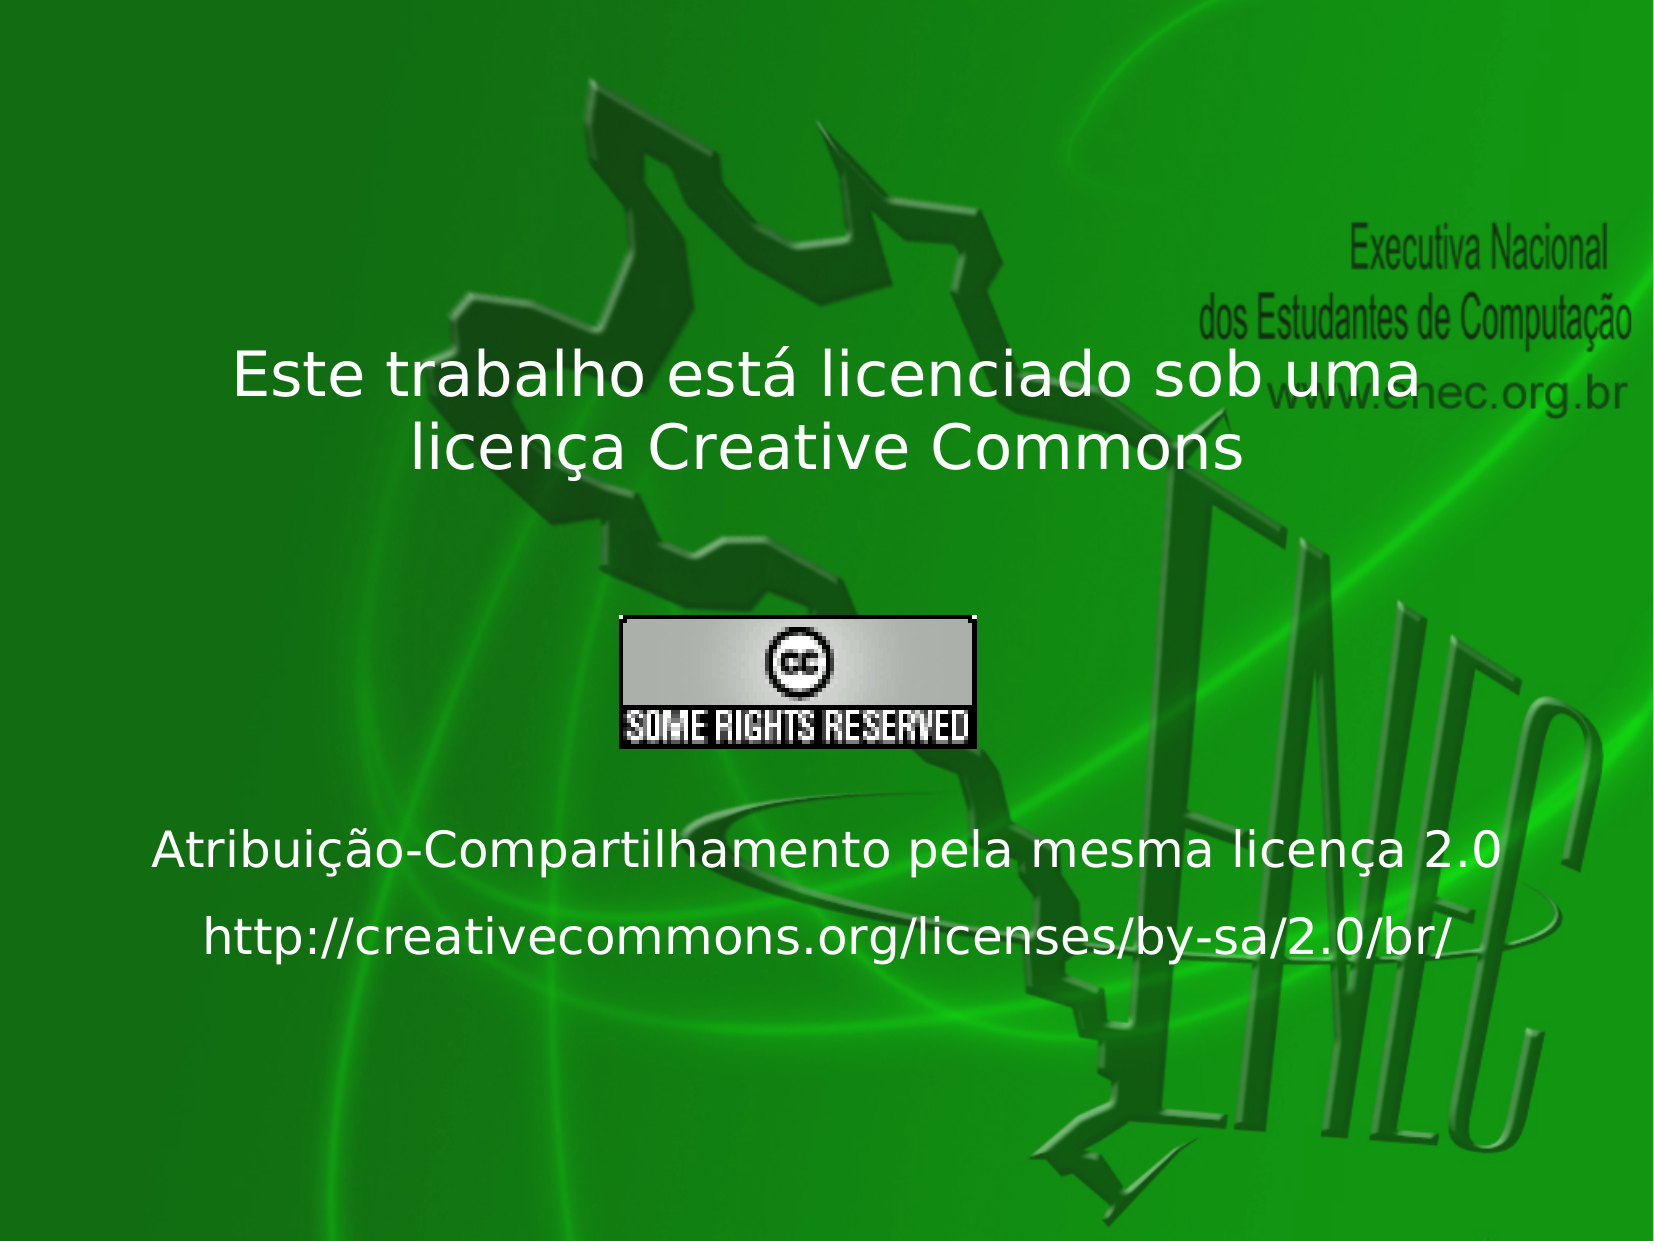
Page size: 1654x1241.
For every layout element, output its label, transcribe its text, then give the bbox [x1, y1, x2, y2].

list Este trabalho está licenciado sob uma licença Creative Commons Atribuição-Compartilhamento pela mesma licença 2.0 http://creativecommons.org/licenses/by-sa/2.0/br/ [121, 338, 1534, 1121]
picture [0, 0, 1654, 1241]
